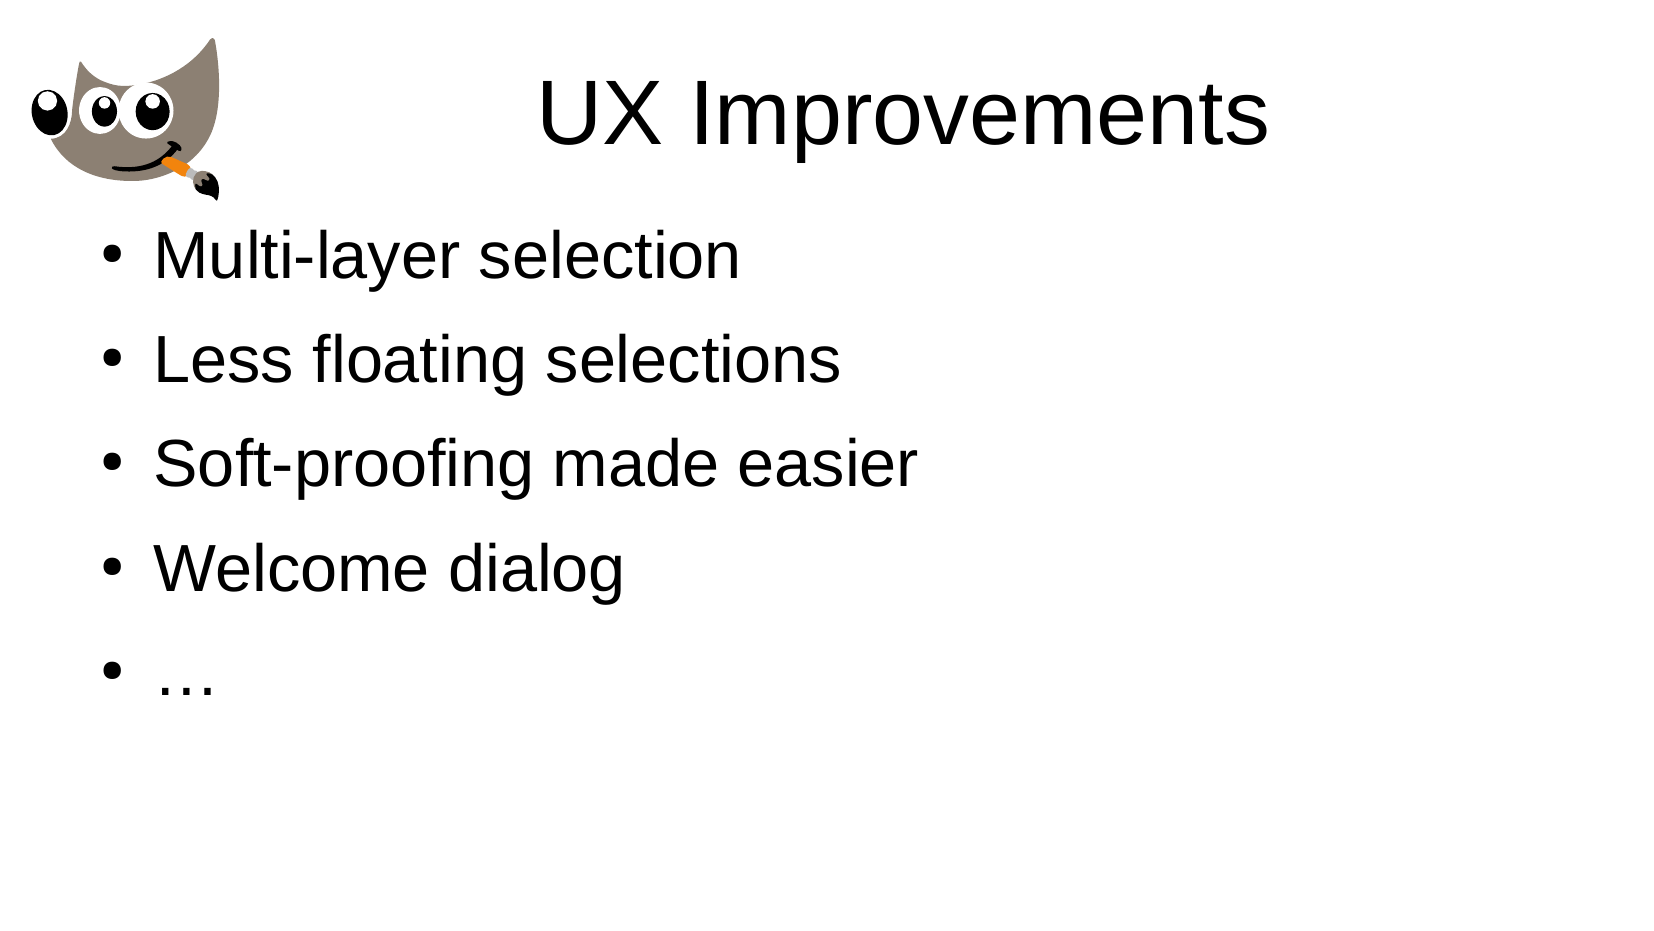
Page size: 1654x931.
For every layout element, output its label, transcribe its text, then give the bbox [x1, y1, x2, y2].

list Multi-layer selection Less floating selections Soft-proofing made easier Welcome dialog … [82, 217, 1571, 758]
title UX Improvements [232, 37, 1576, 188]
